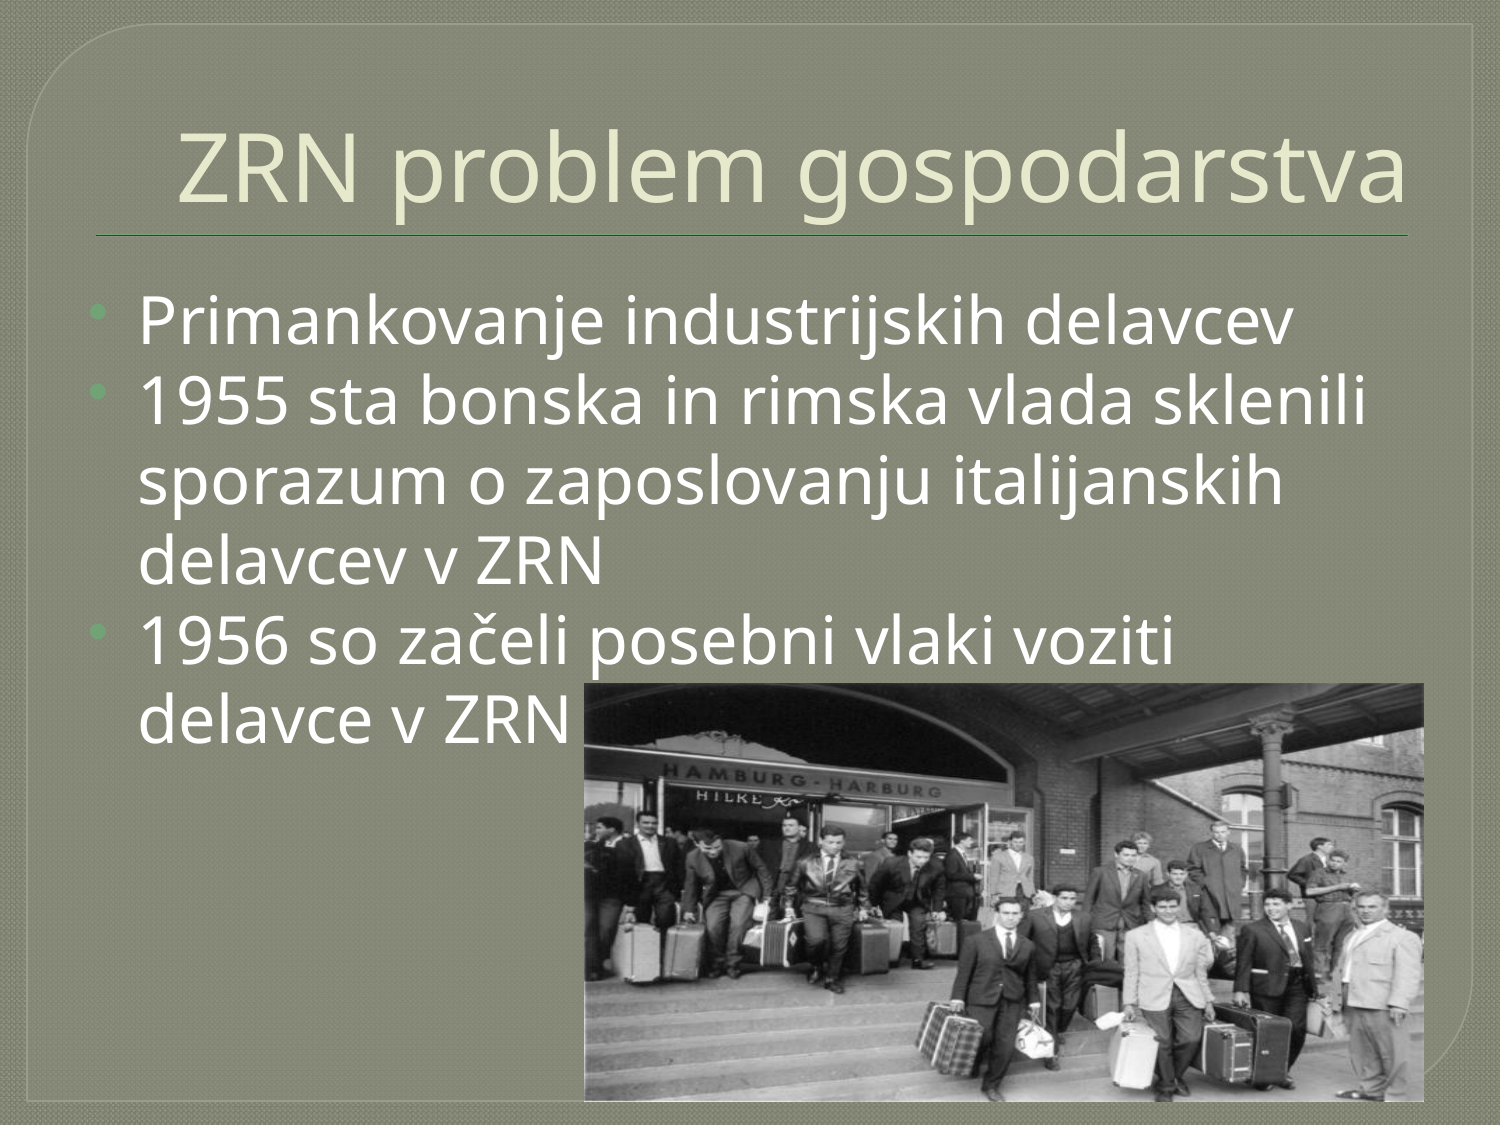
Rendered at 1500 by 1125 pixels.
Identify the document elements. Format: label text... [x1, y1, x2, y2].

picture [0, 0, 1500, 1125]
title ZRN problem gospodarstva [75, 41, 1425, 230]
list Primankovanje industrijskih delavcev 1955 sta bonska in rimska vlada sklenili sporazum o zaposlovanju italijanskih delavcev v ZRN 1956 so začeli posebni vlaki voziti delavce v ZRN [75, 270, 1425, 1013]
